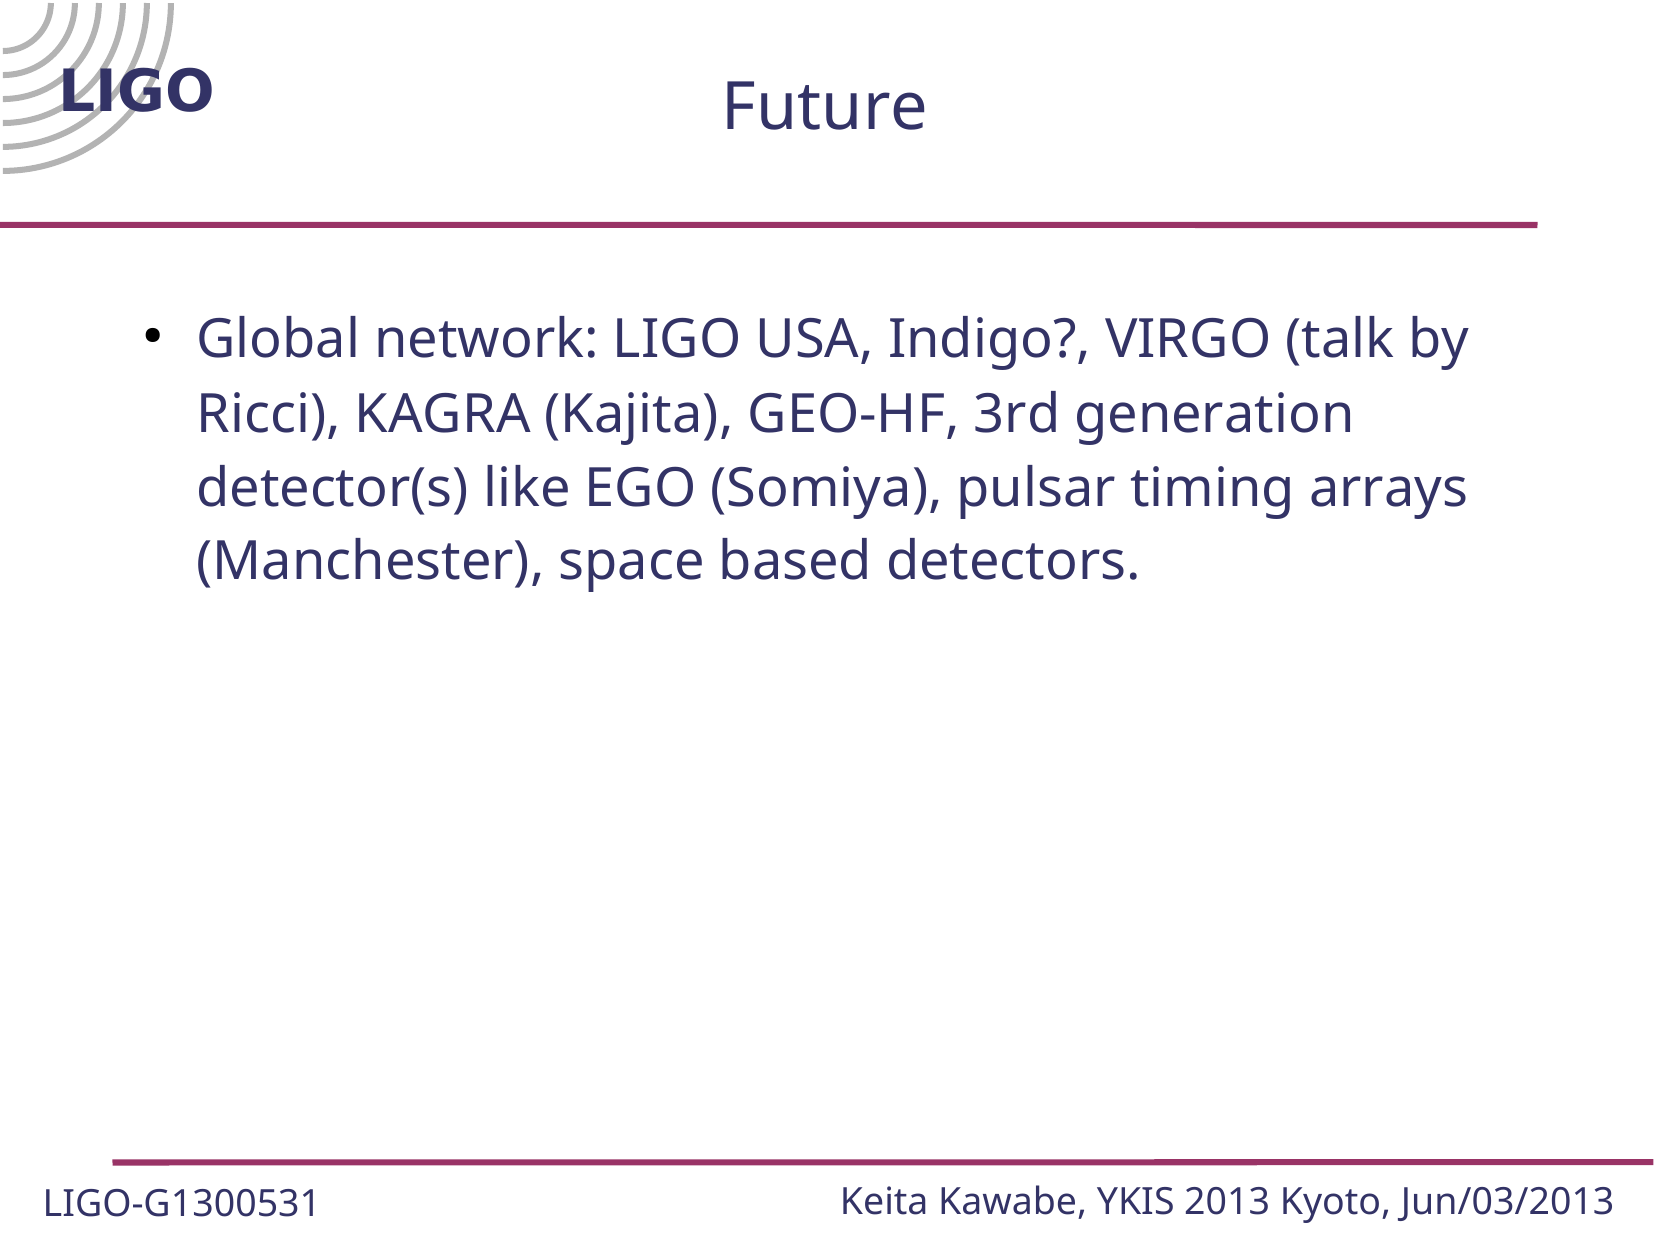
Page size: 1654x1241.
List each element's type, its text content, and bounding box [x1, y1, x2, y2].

title Future [187, 0, 1463, 208]
list Global network: LIGO USA, Indigo?, VIRGO (talk by Ricci), KAGRA (Kajita), GEO-HF, 3rd generation detector(s) like EGO (Somiya), pulsar timing arrays (Manchester), space based detectors. [125, 300, 1538, 1020]
